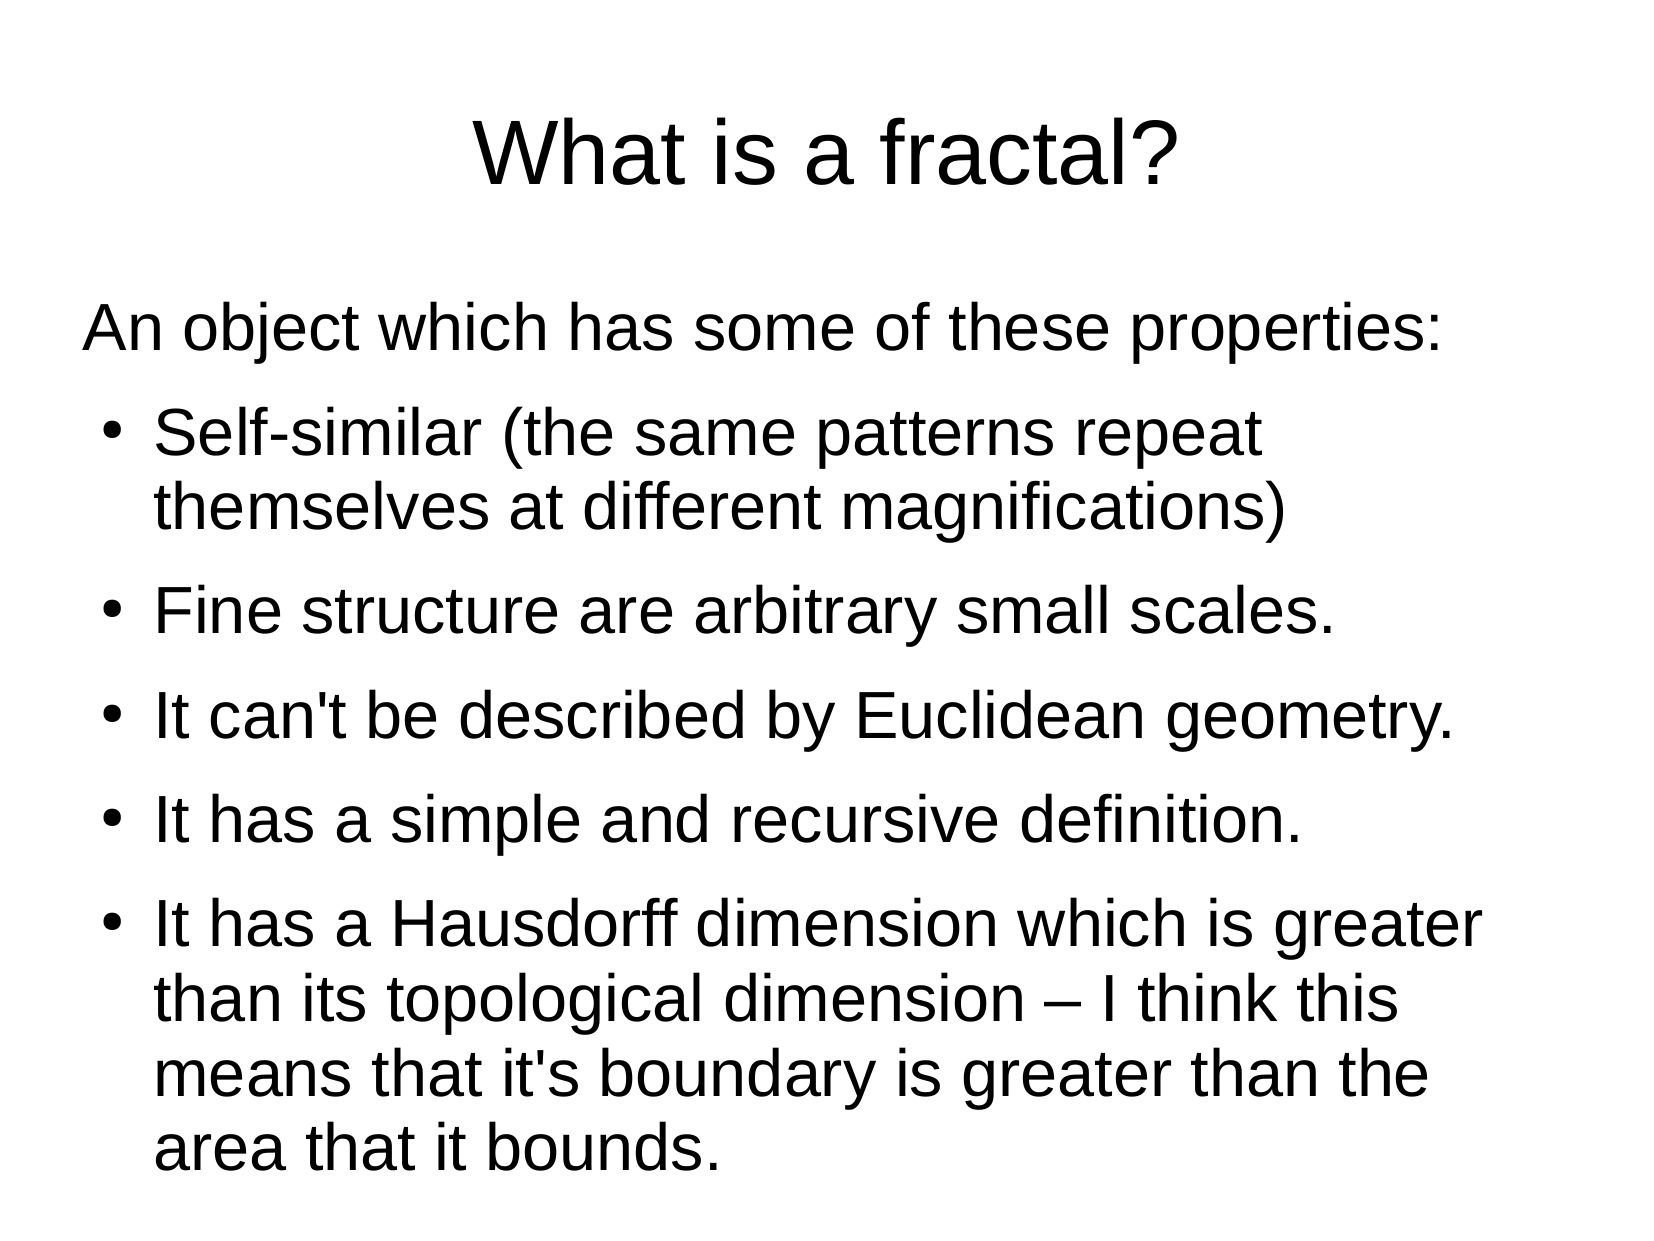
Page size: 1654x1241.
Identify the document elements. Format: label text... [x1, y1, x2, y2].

list An object which has some of these properties: Self-similar (the same patterns repeat themselves at different magnifications) Fine structure are arbitrary small scales. It can't be described by Euclidean geometry. It has a simple and recursive definition. It has a Hausdorff dimension which is greater than its topological dimension – I think this means that it's boundary is greater than the area that it bounds. [82, 290, 1571, 1183]
title What is a fractal? [82, 49, 1571, 257]
